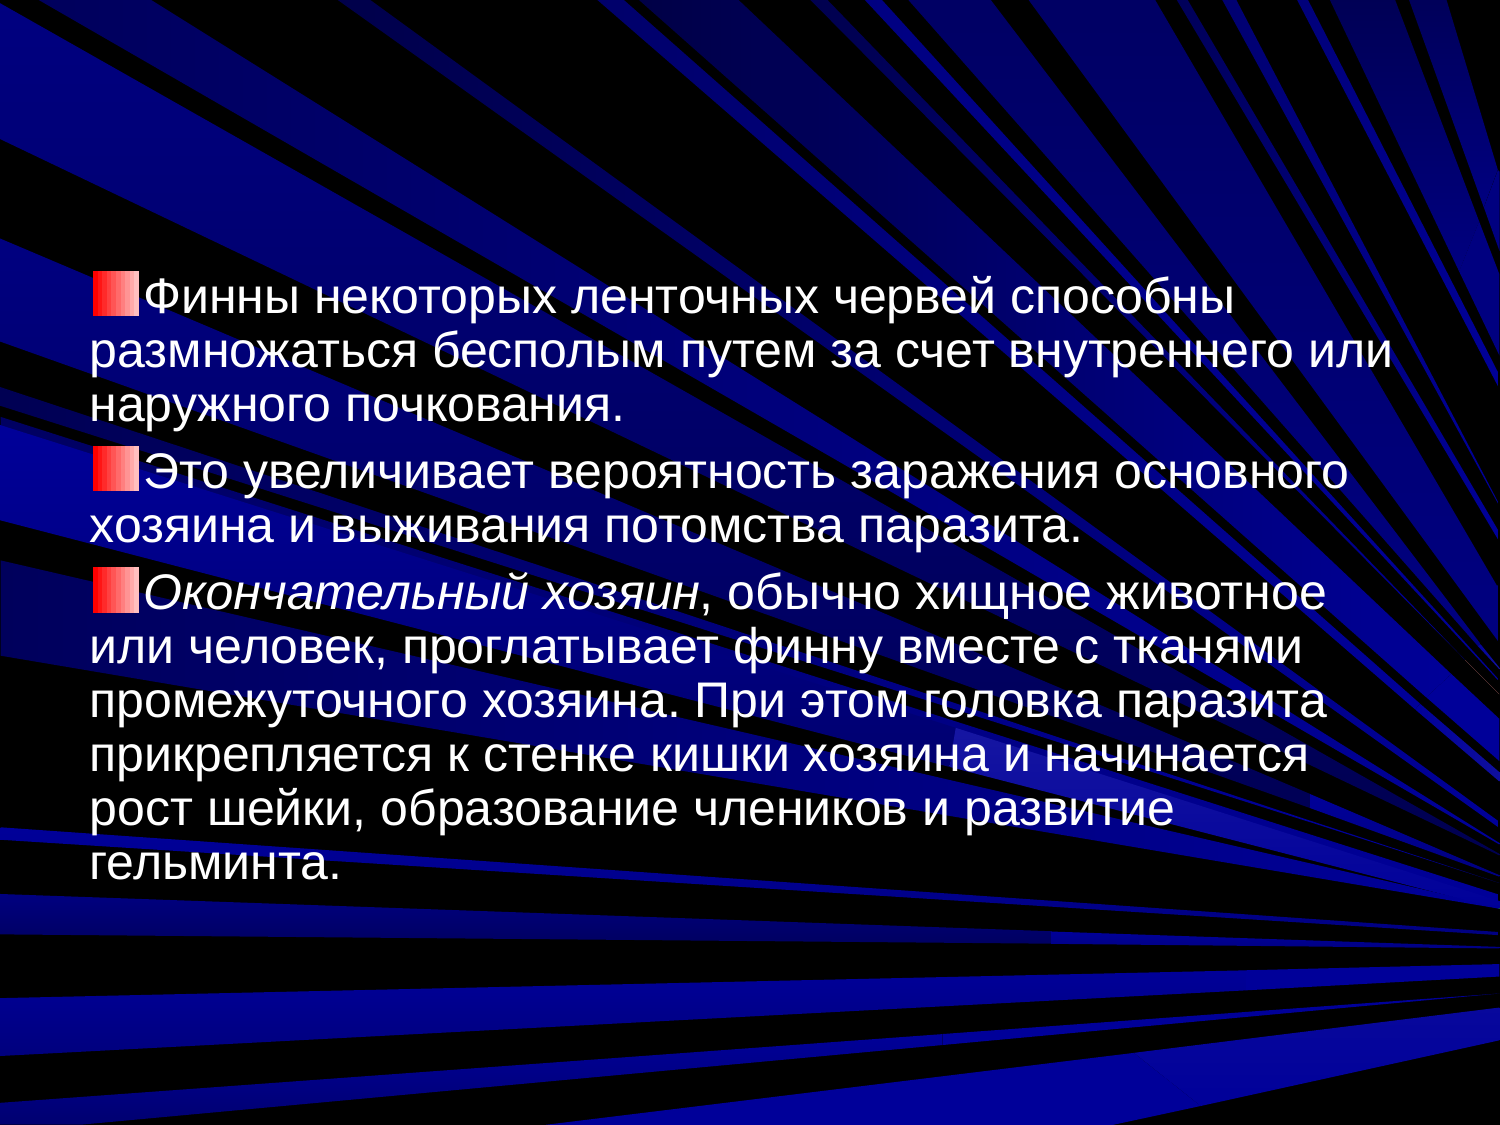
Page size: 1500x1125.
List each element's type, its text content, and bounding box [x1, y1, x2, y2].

list Финны некоторых ленточных червей способны размножаться бесполым путем за счет внутреннего или наружного почкования. Это увеличивает вероятность заражения основного хозяина и выживания потомства паразита. Окончательный хозяин, обычно хищное животное или человек, проглатывает финну вместе с тканями промежуточного хозяина. При этом головка паразита прикрепляется к стенке кишки хозяина и начинается рост шейки, образование члеников и развитие гельминта. [75, 262, 1425, 1006]
